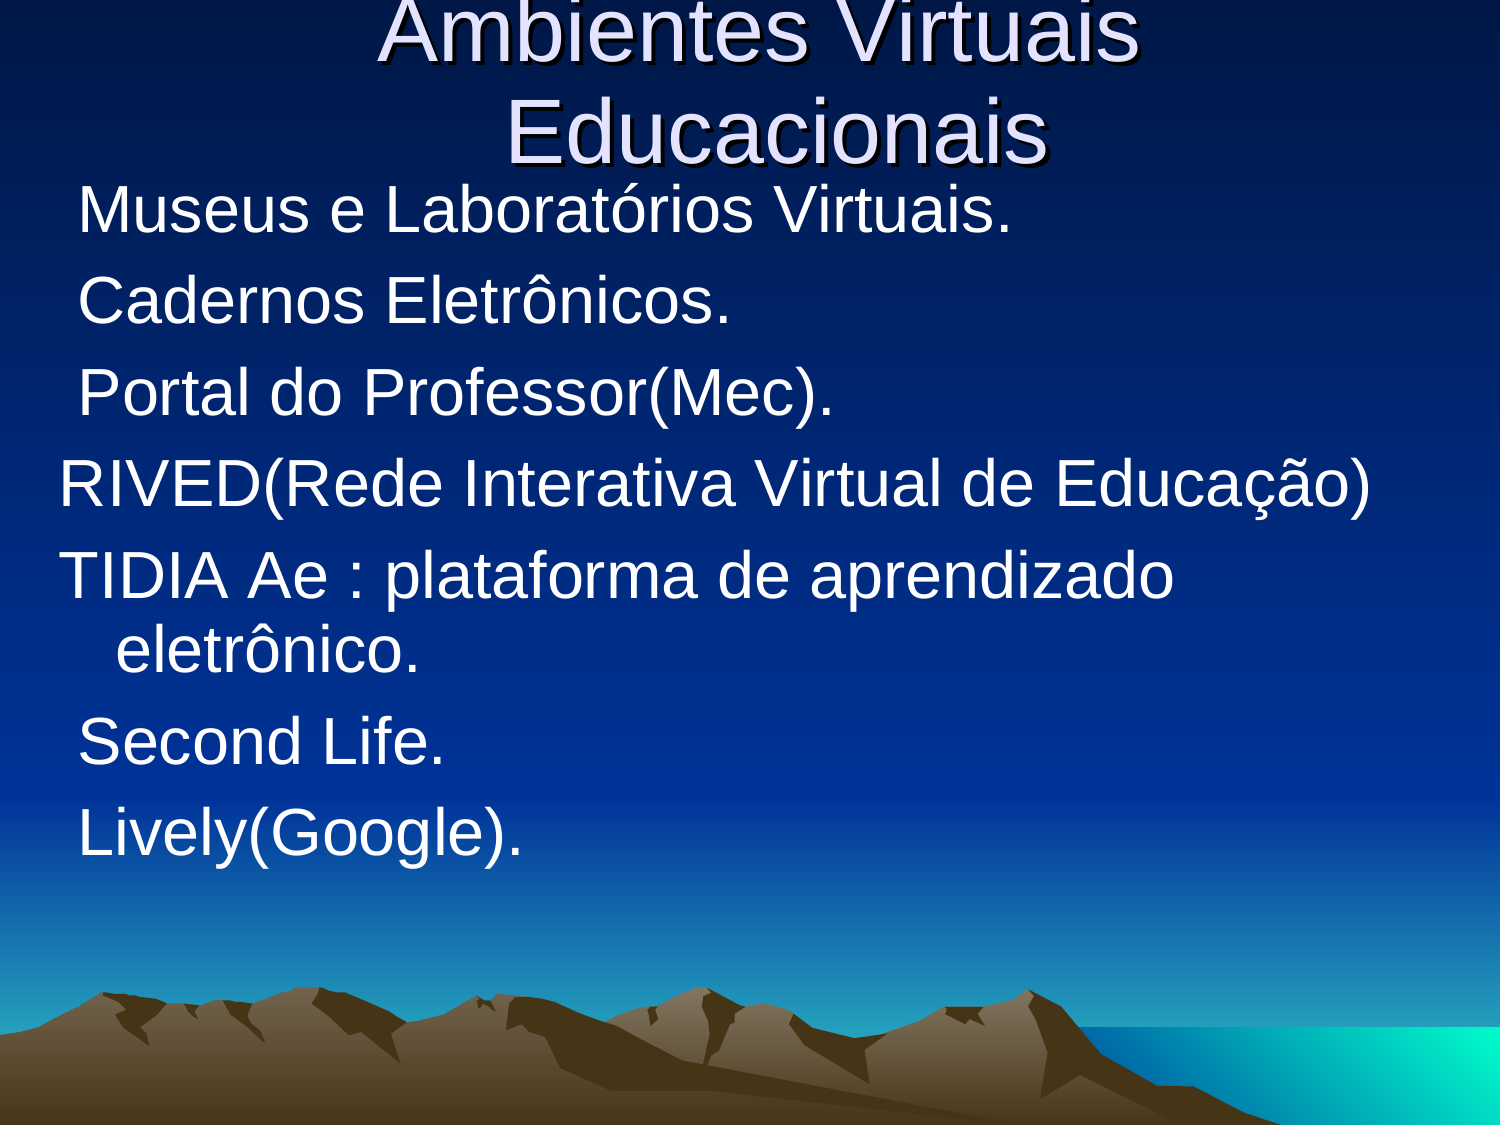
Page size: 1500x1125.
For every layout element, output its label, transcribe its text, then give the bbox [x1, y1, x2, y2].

title Ambientes Virtuais Educacionais [67, 0, 1418, 192]
list Museus e Laboratórios Virtuais. Cadernos Eletrônicos. Portal do Professor(Mec). RIVED(Rede Interativa Virtual de Educação) TIDIA Ae : plataforma de aprendizado eletrônico. Second Life. Lively(Google). [59, 172, 1410, 972]
